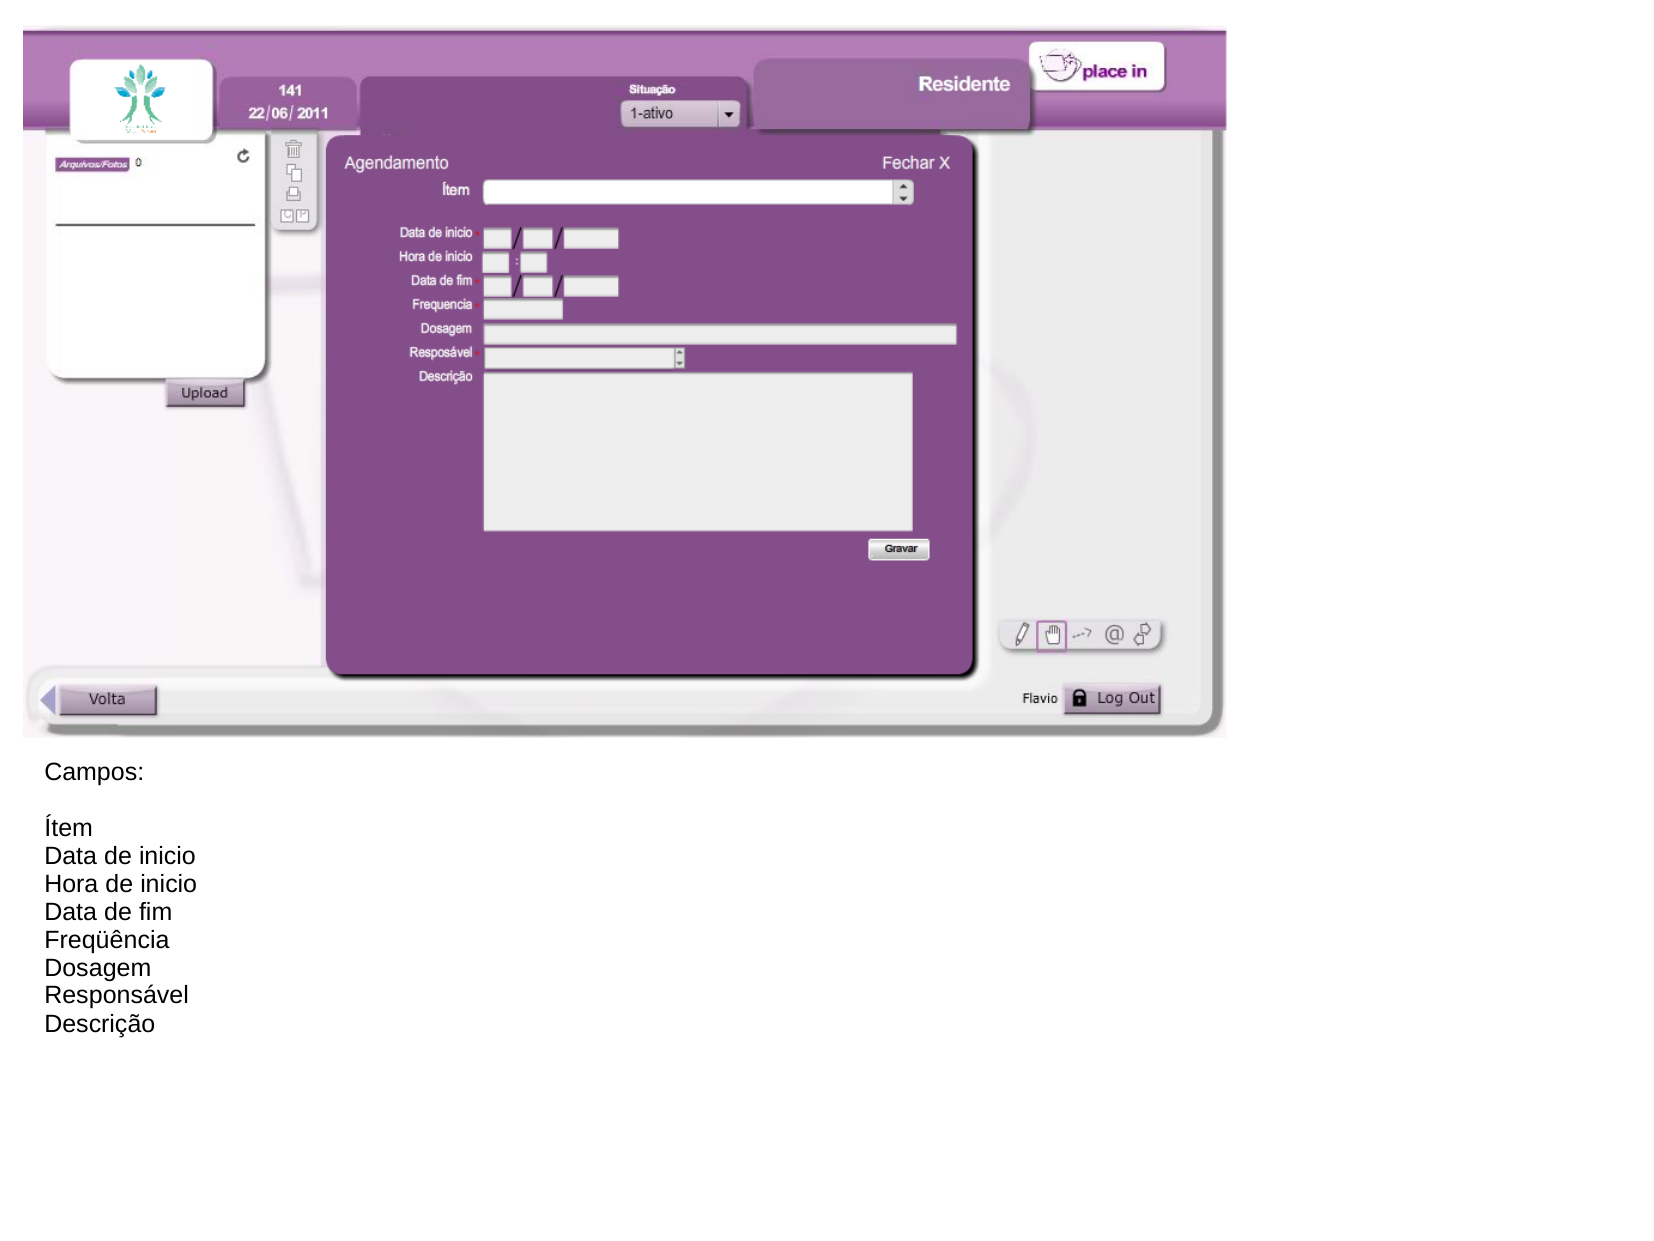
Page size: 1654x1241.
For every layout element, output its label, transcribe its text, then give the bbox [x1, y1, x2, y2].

picture [23, 25, 1229, 739]
text_box Campos: Ítem Data de inicio Hora de inicio Data de fim Freqüência Dosagem Responsável Descrição [29, 750, 325, 1241]
